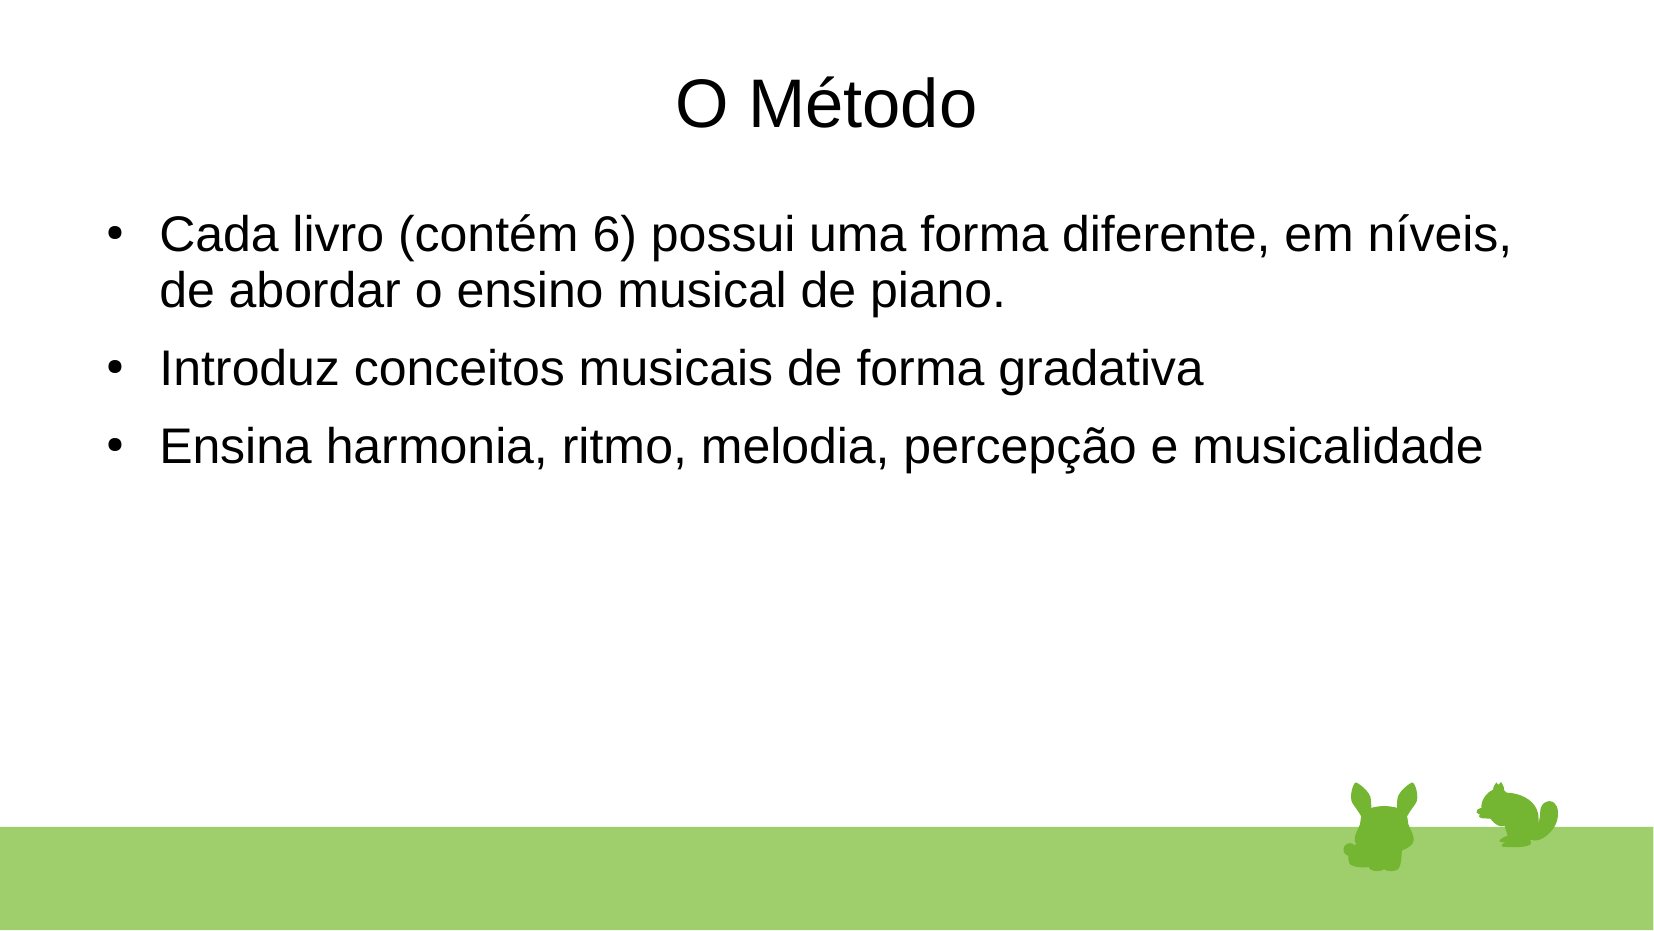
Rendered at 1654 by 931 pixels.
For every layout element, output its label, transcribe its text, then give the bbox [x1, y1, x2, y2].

title O Método [88, 29, 1565, 178]
list Cada livro (contém 6) possui uma forma diferente, em níveis, de abordar o ensino musical de piano. Introduz conceitos musicais de forma gradativa Ensina harmonia, ritmo, melodia, percepção e musicalidade [88, 206, 1565, 739]
